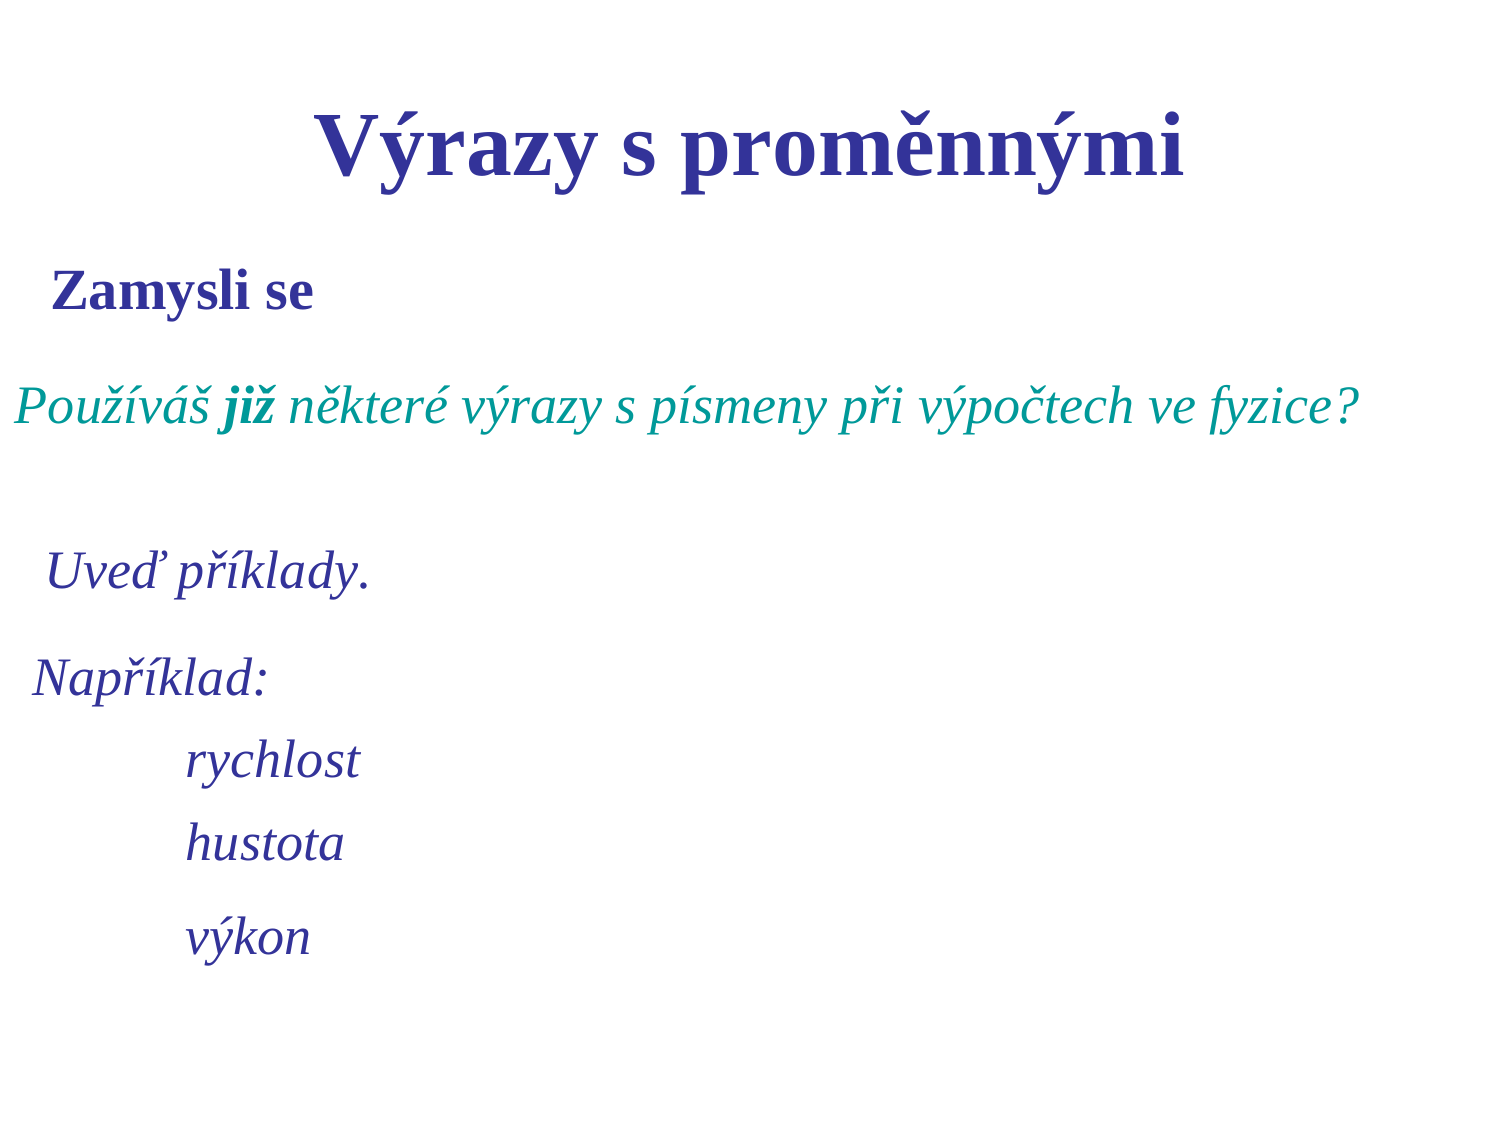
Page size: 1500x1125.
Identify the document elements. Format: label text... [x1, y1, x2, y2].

text_box Například: [17, 633, 314, 714]
text_box Používáš již některé výrazy s písmeny při výpočtech ve fyzice? [0, 361, 1500, 443]
text_box Uveď příklady. [29, 527, 550, 608]
text_box Zamysli se [35, 243, 1377, 329]
text_box rychlost [171, 716, 1223, 797]
text_box výkon [171, 893, 408, 974]
title Výrazy s proměnnými [75, 45, 1426, 233]
text_box hustota [171, 798, 408, 880]
